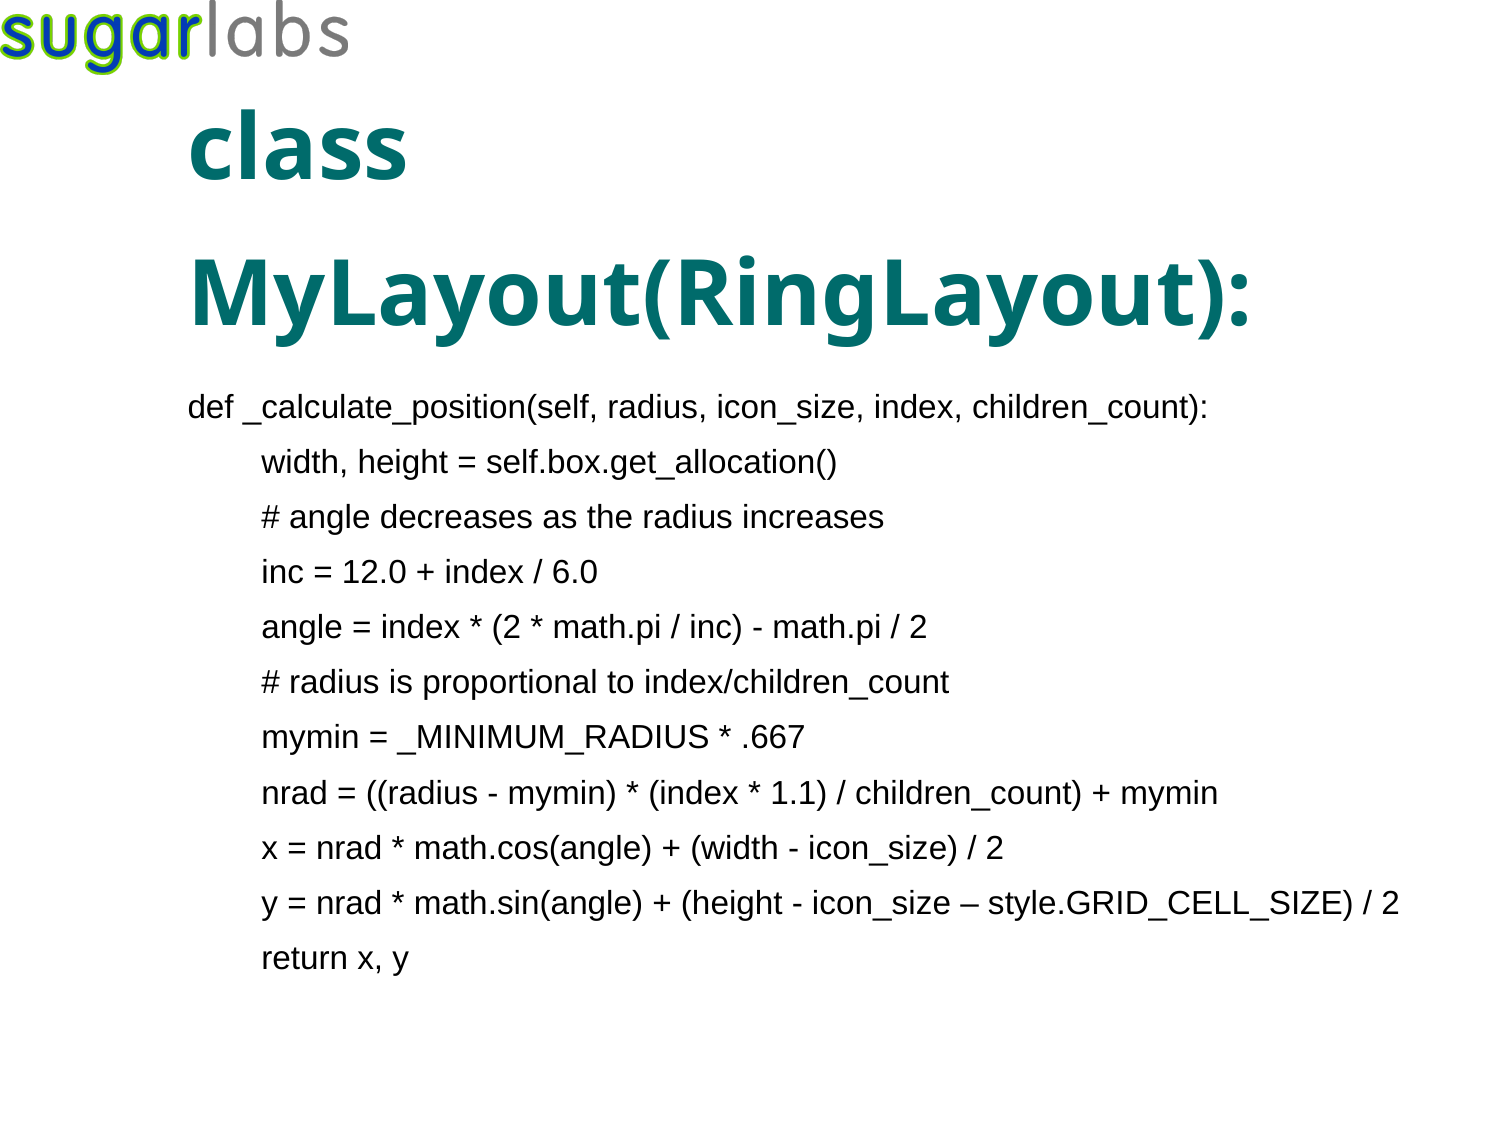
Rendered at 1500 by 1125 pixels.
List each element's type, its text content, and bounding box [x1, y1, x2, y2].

picture [0, 0, 348, 75]
subtitle def _calculate_position(self, radius, icon_size, index, children_count): width, height = self.box.get_allocation() # angle decreases as the radius increases inc = 12.0 + index / 6.0 angle = index * (2 * math.pi / inc) - math.pi / 2 # radius is proportional to index/children_count mymin = _MINIMUM_RADIUS * .667 nrad = ((radius - mymin) * (index * 1.1) / children_count) + mymin x = nrad * math.cos(angle) + (width - icon_size) / 2 y = nrad * math.sin(angle) + (height - icon_size – style.GRID_CELL_SIZE) / 2 return x, y [187, 361, 1425, 1058]
title class MyLayout(RingLayout): [187, 75, 1500, 338]
